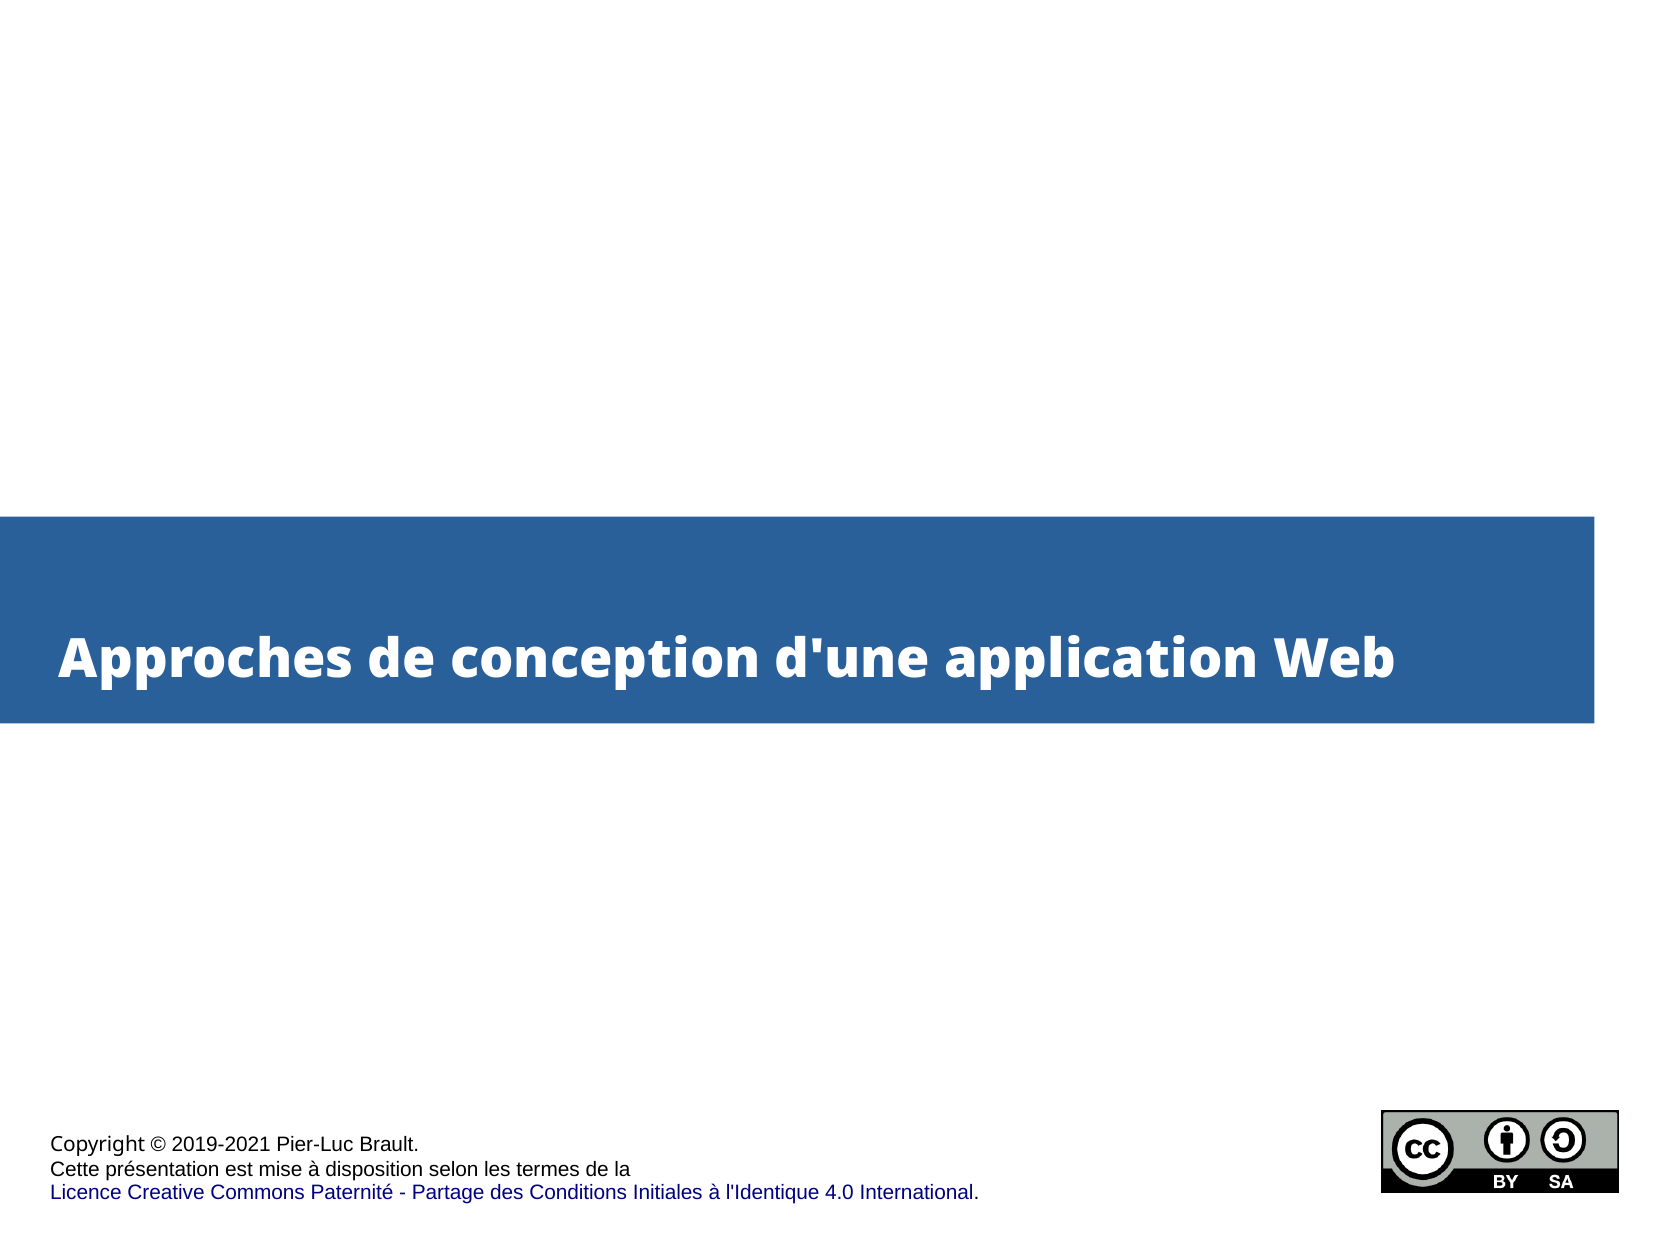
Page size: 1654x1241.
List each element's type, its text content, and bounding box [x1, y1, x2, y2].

text_box Copyright © 2019-2021 Pier-Luc Brault. Cette présentation est mise à disposition selon les termes de la Licence Creative Commons Paternité - Partage des Conditions Initiales à l'Identique 4.0 International. [35, 1122, 1099, 1214]
title Approches de conception d'une application Web [59, 546, 1595, 694]
picture [1381, 1110, 1619, 1193]
